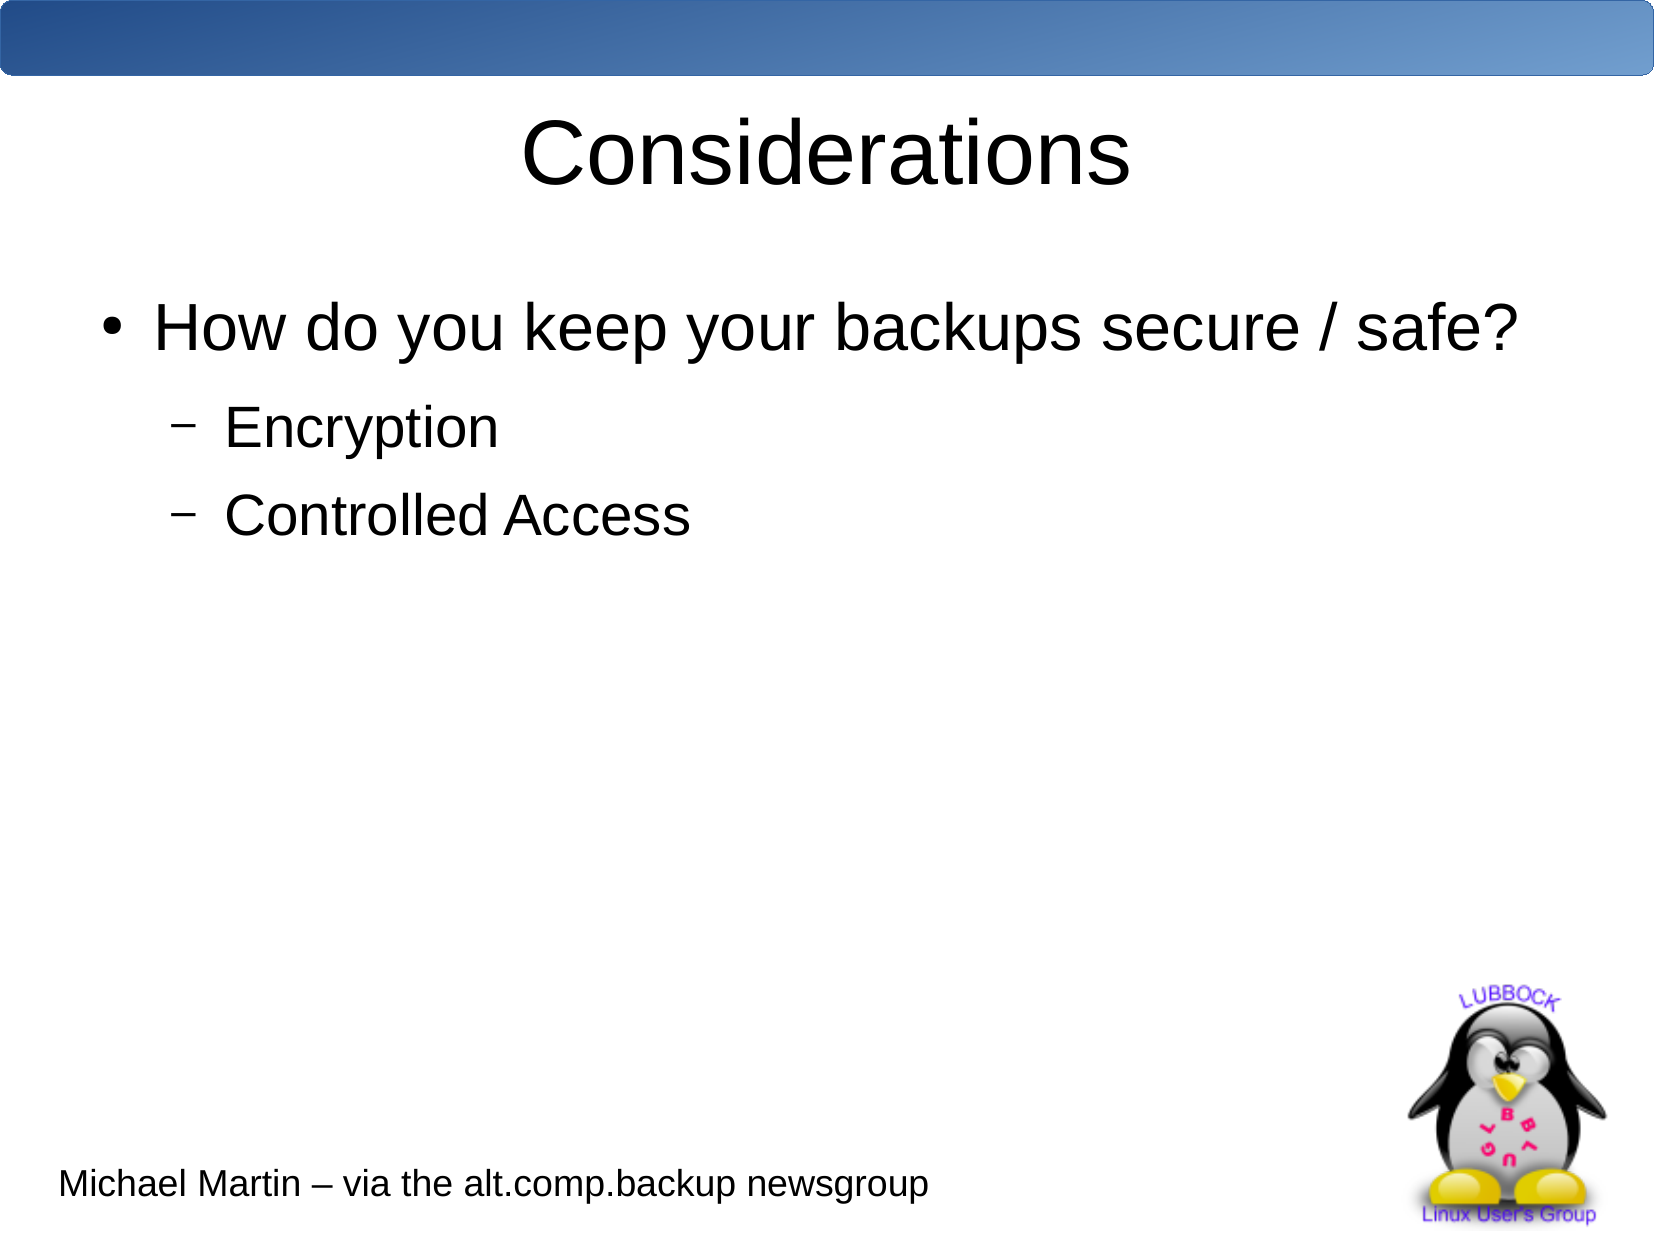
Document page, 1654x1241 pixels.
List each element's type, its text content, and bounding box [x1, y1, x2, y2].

text_box [0, 0, 1654, 76]
picture [1380, 974, 1636, 1231]
list How do you keep your backups secure / safe? Encryption Controlled Access [82, 290, 1571, 1010]
text_box Michael Martin – via the alt.comp.backup newsgroup [43, 1155, 1081, 1212]
title Considerations [82, 76, 1571, 257]
